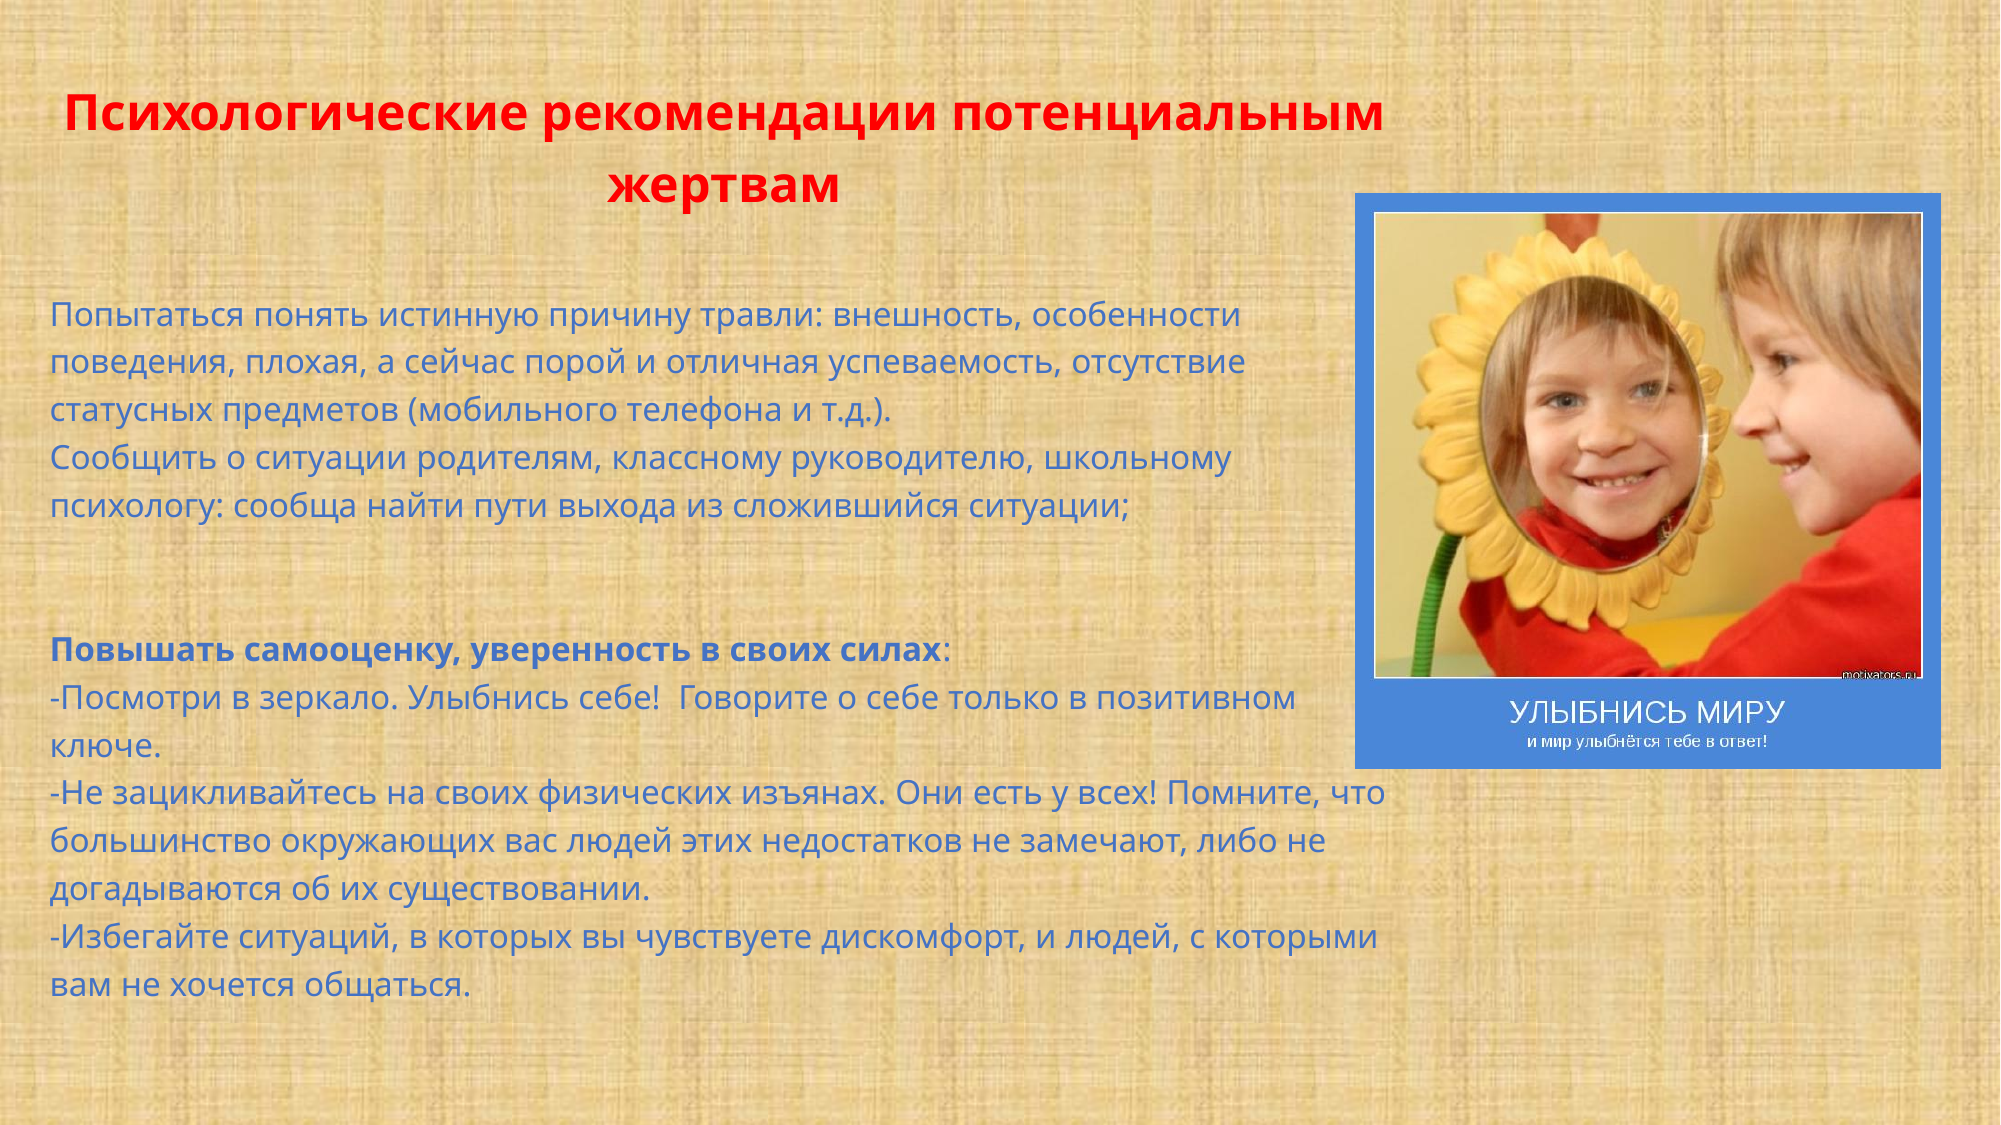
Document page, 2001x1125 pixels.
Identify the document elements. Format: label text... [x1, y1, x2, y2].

picture [0, 0, 2001, 1125]
text_box Психологические рекомендации потенциальным жертвам Попытаться понять истинную причину травли: внешность, особенности поведения, плохая, а сейчас порой и отличная успеваемость, отсутствие статусных предметов (мобильного телефона и т.д.). Сообщить о ситуации родителям, классному руководителю, школьному психологу: сообща найти пути выхода из сложившийся ситуации; Повышать самооценку, уверенность в своих силах: -Посмотри в зеркало. Улыбнись себе! Говорите о себе только в позитивном ключе. -Не зацикливайтесь на своих физических изъянах. Они есть у всех! Помните, что большинство окружающих вас людей этих недостатков не замечают, либо не догадываются об их существовании. -Избегайте ситуаций, в которых вы чувствуете дискомфорт, и людей, с которыми вам не хочется общаться. [34, 61, 1415, 1125]
